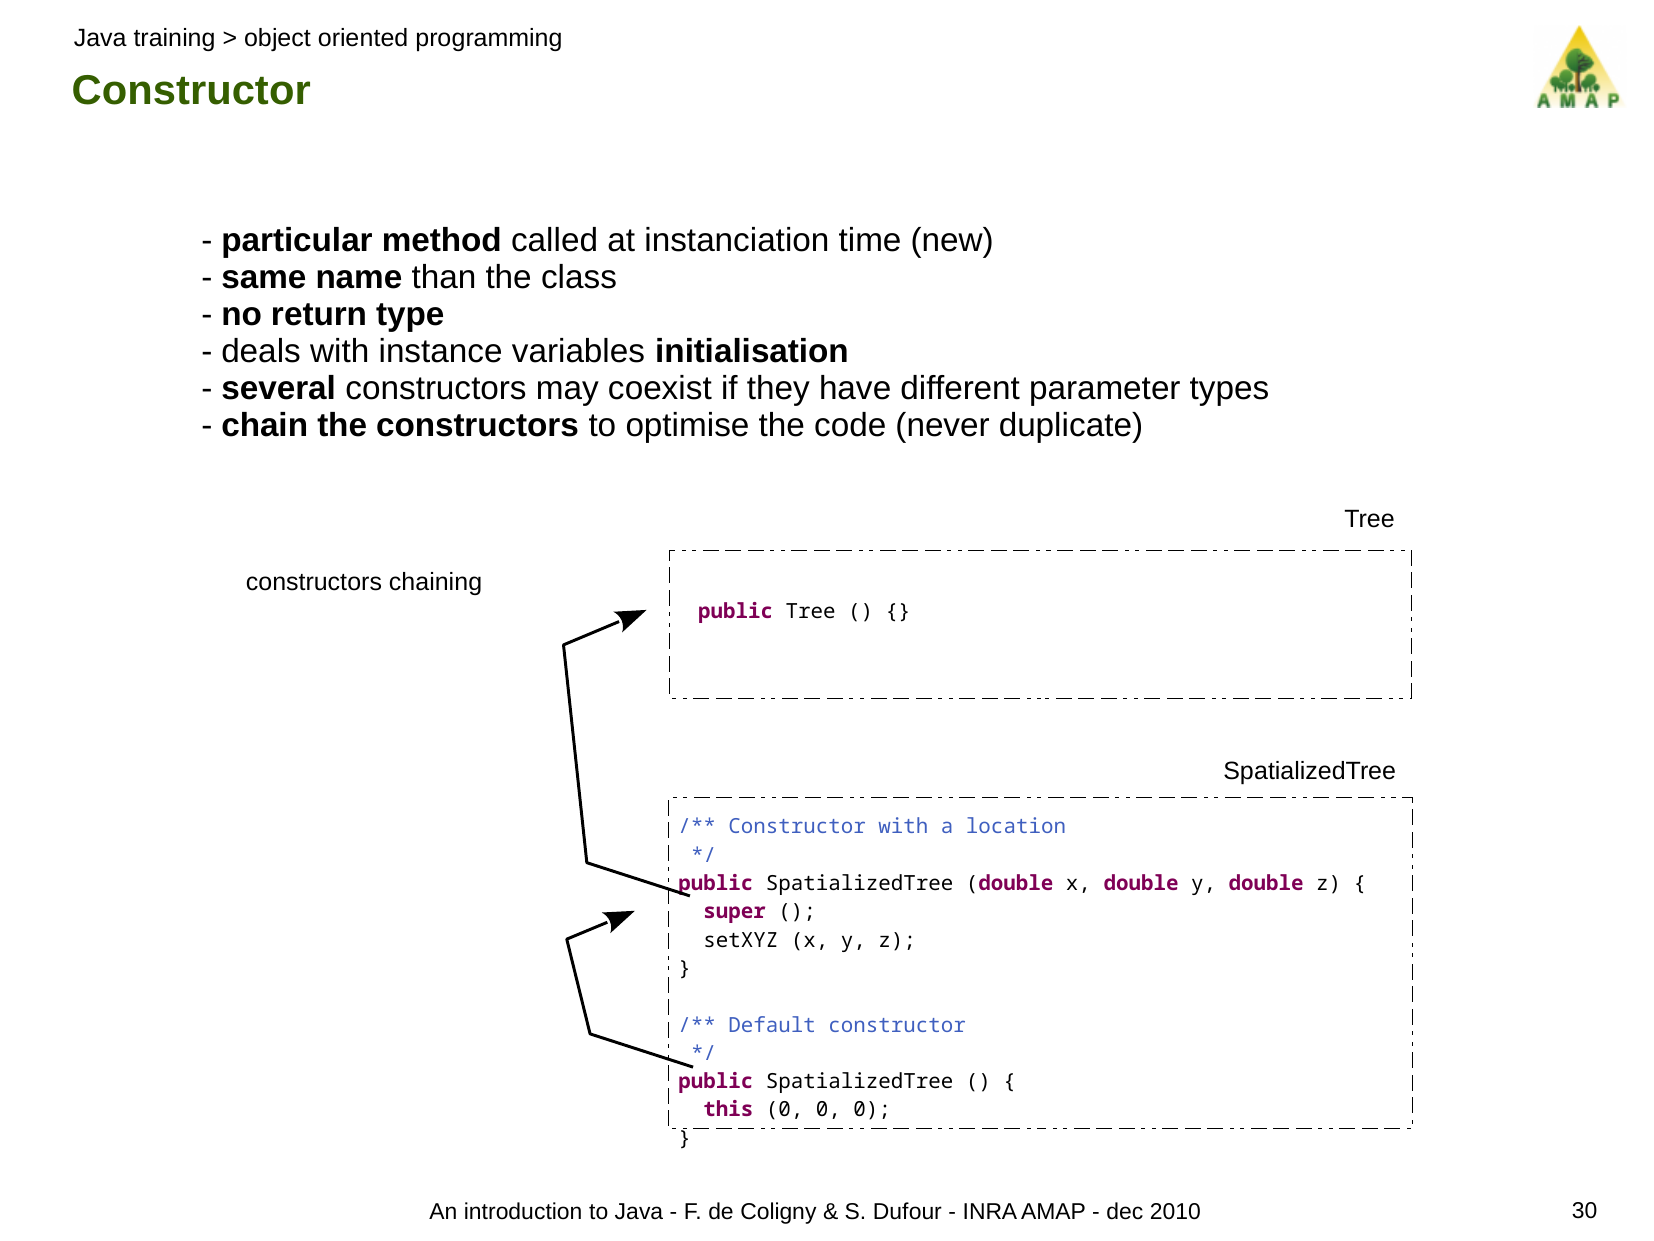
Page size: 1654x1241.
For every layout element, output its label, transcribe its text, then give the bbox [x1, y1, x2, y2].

text_box Constructor [56, 59, 1120, 121]
picture [1533, 25, 1627, 108]
text_box public Tree () {} [683, 588, 926, 628]
text_box - particular method called at instanciation time (new) - same name than the class - no return type - deals with instance variables initialisation - several constructors may coexist if they have different parameter types - chain the constructors to optimise the code (never duplicate) [186, 214, 1520, 452]
text_box /** Constructor with a location */ public SpatializedTree (double x, double y, double z) { super (); setXYZ (x, y, z); } /** Default constructor */ public SpatializedTree () { this (0, 0, 0); } [663, 804, 1381, 1111]
text_box Tree [1205, 496, 1410, 540]
text_box SpatializedTree [1125, 749, 1412, 793]
text_box constructors chaining [231, 560, 526, 604]
text_box Java training > object oriented programming [59, 16, 1004, 60]
